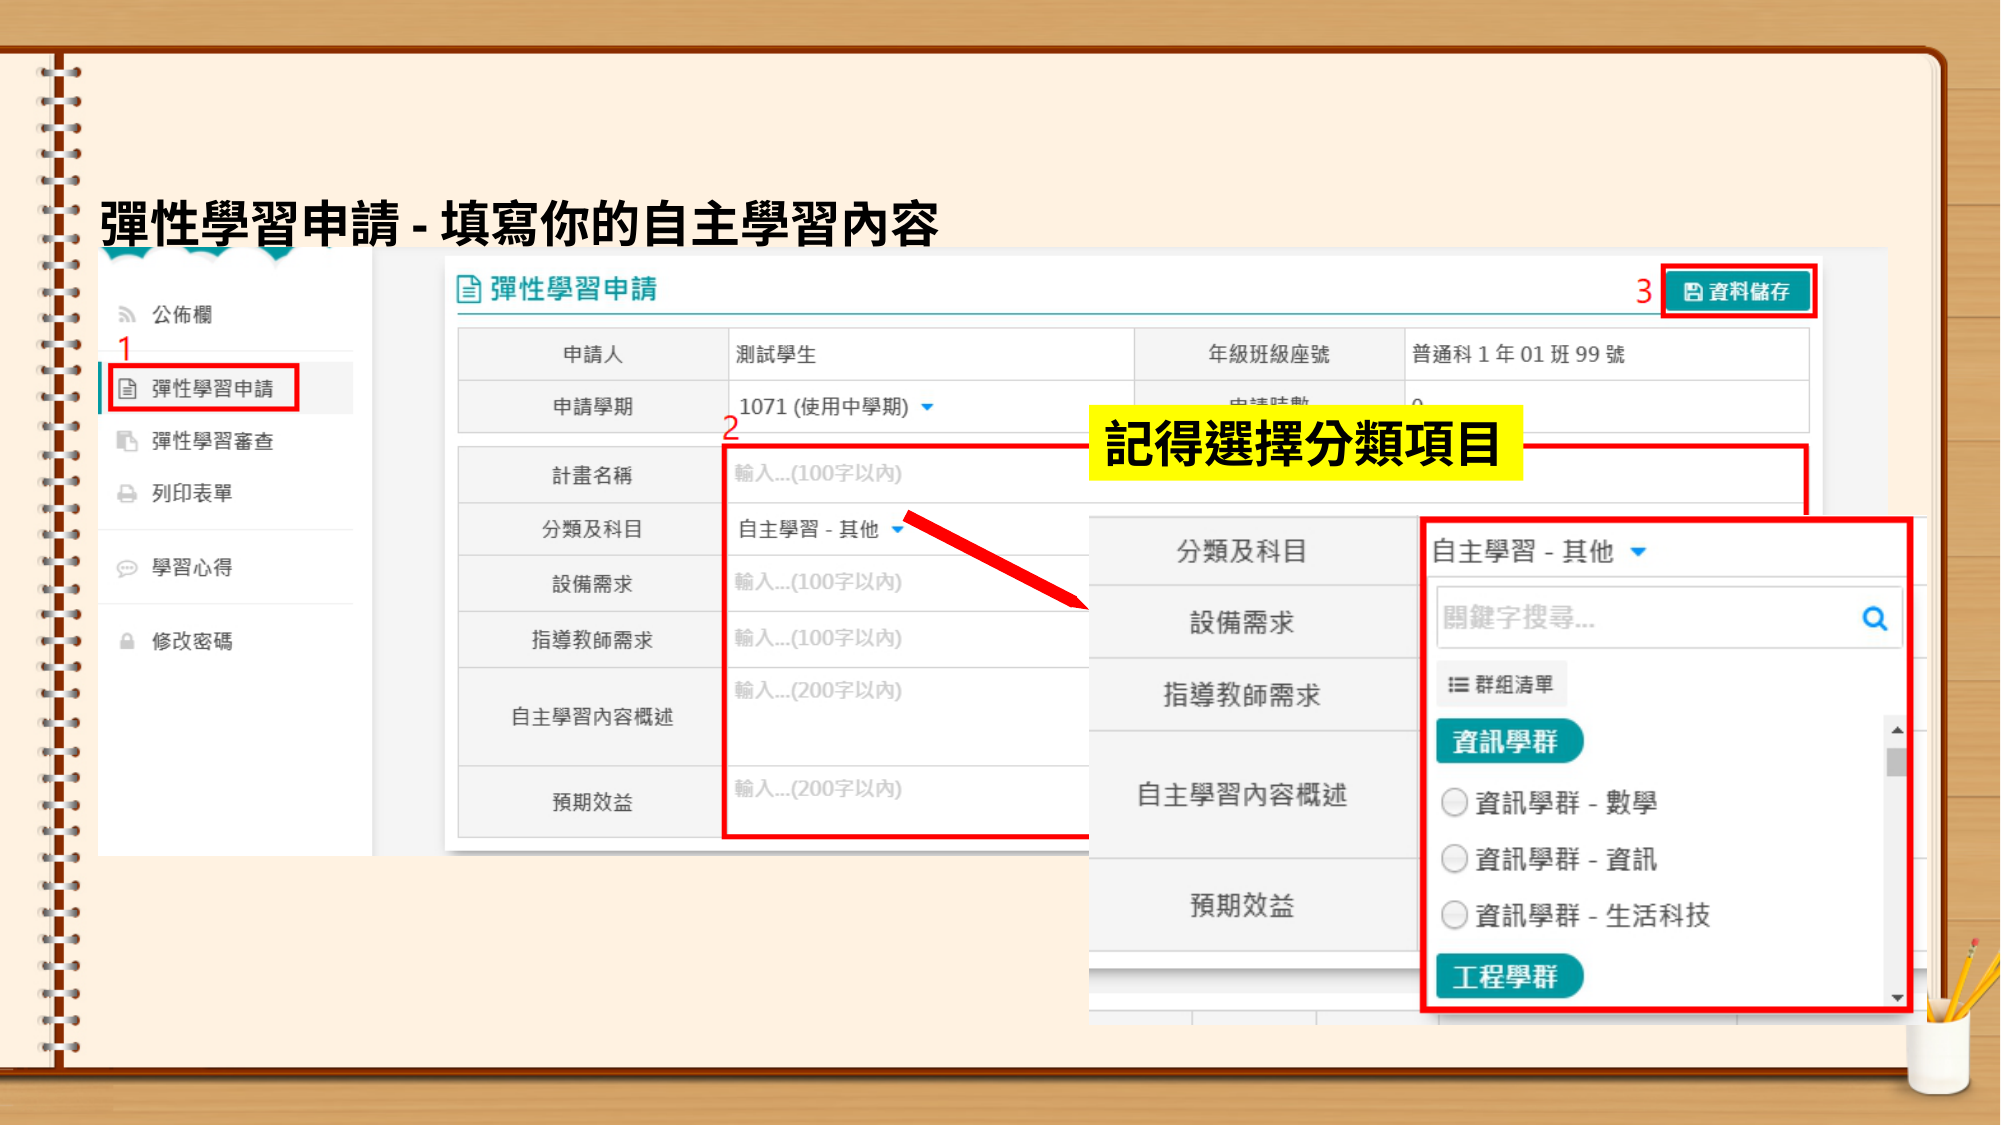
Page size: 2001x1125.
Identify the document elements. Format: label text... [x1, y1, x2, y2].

picture [98, 247, 1927, 1026]
text_box 彈性學習申請-填寫你的自主學習內容 [0, 184, 1251, 260]
text_box 記得選擇分類項目 [1089, 404, 1524, 481]
